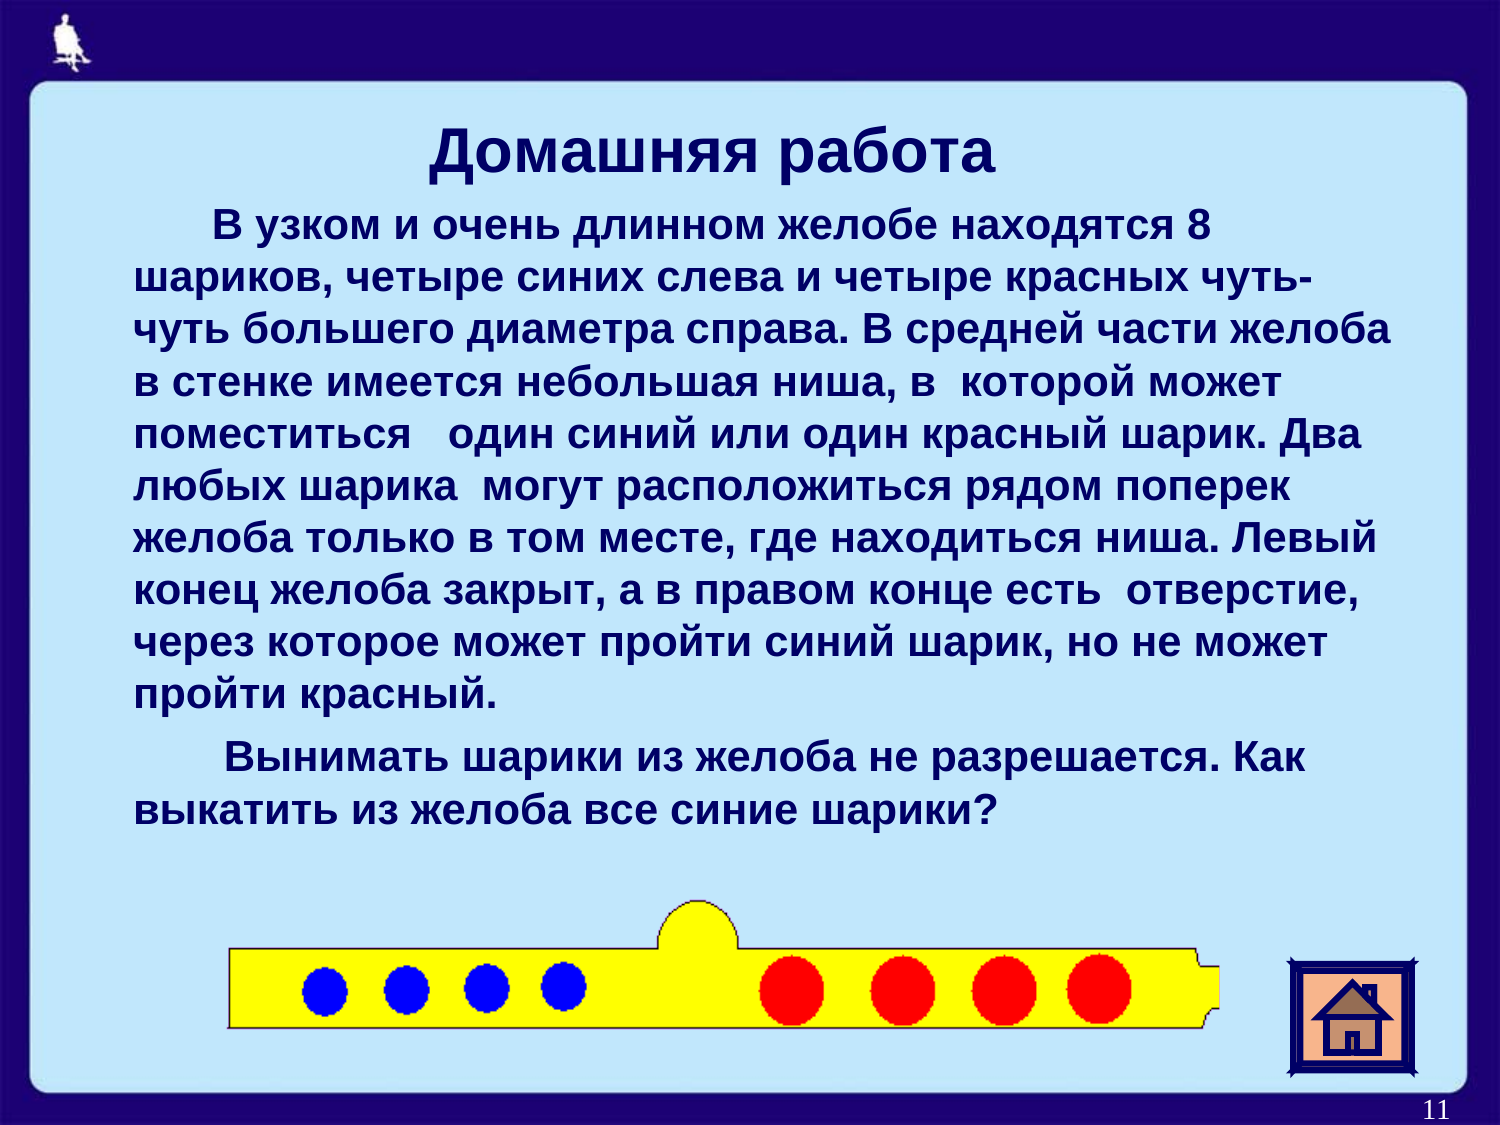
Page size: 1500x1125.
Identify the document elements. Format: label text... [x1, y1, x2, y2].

text_box [1294, 964, 1412, 1071]
picture [0, 0, 1500, 1125]
text_box <номер> [1116, 1082, 1467, 1125]
list Домашняя работа В узком и очень длинном желобе находятся 8 шариков, четыре синих слева и четыре красных чуть-чуть большего диаметра справа. В средней части желоба в стенке имеется небольшая ниша, в которой может поместиться один синий или один красный шарик. Два любых шарика могут расположиться рядом поперек желоба только в том месте, где находиться ниша. Левый конец желоба закрыт, а в правом конце есть отверстие, через которое может пройти синий шарик, но не может пройти красный. Вынимать шарики из желоба не разрешается. Как выкатить из желоба все синие шарики? [64, 101, 1415, 845]
